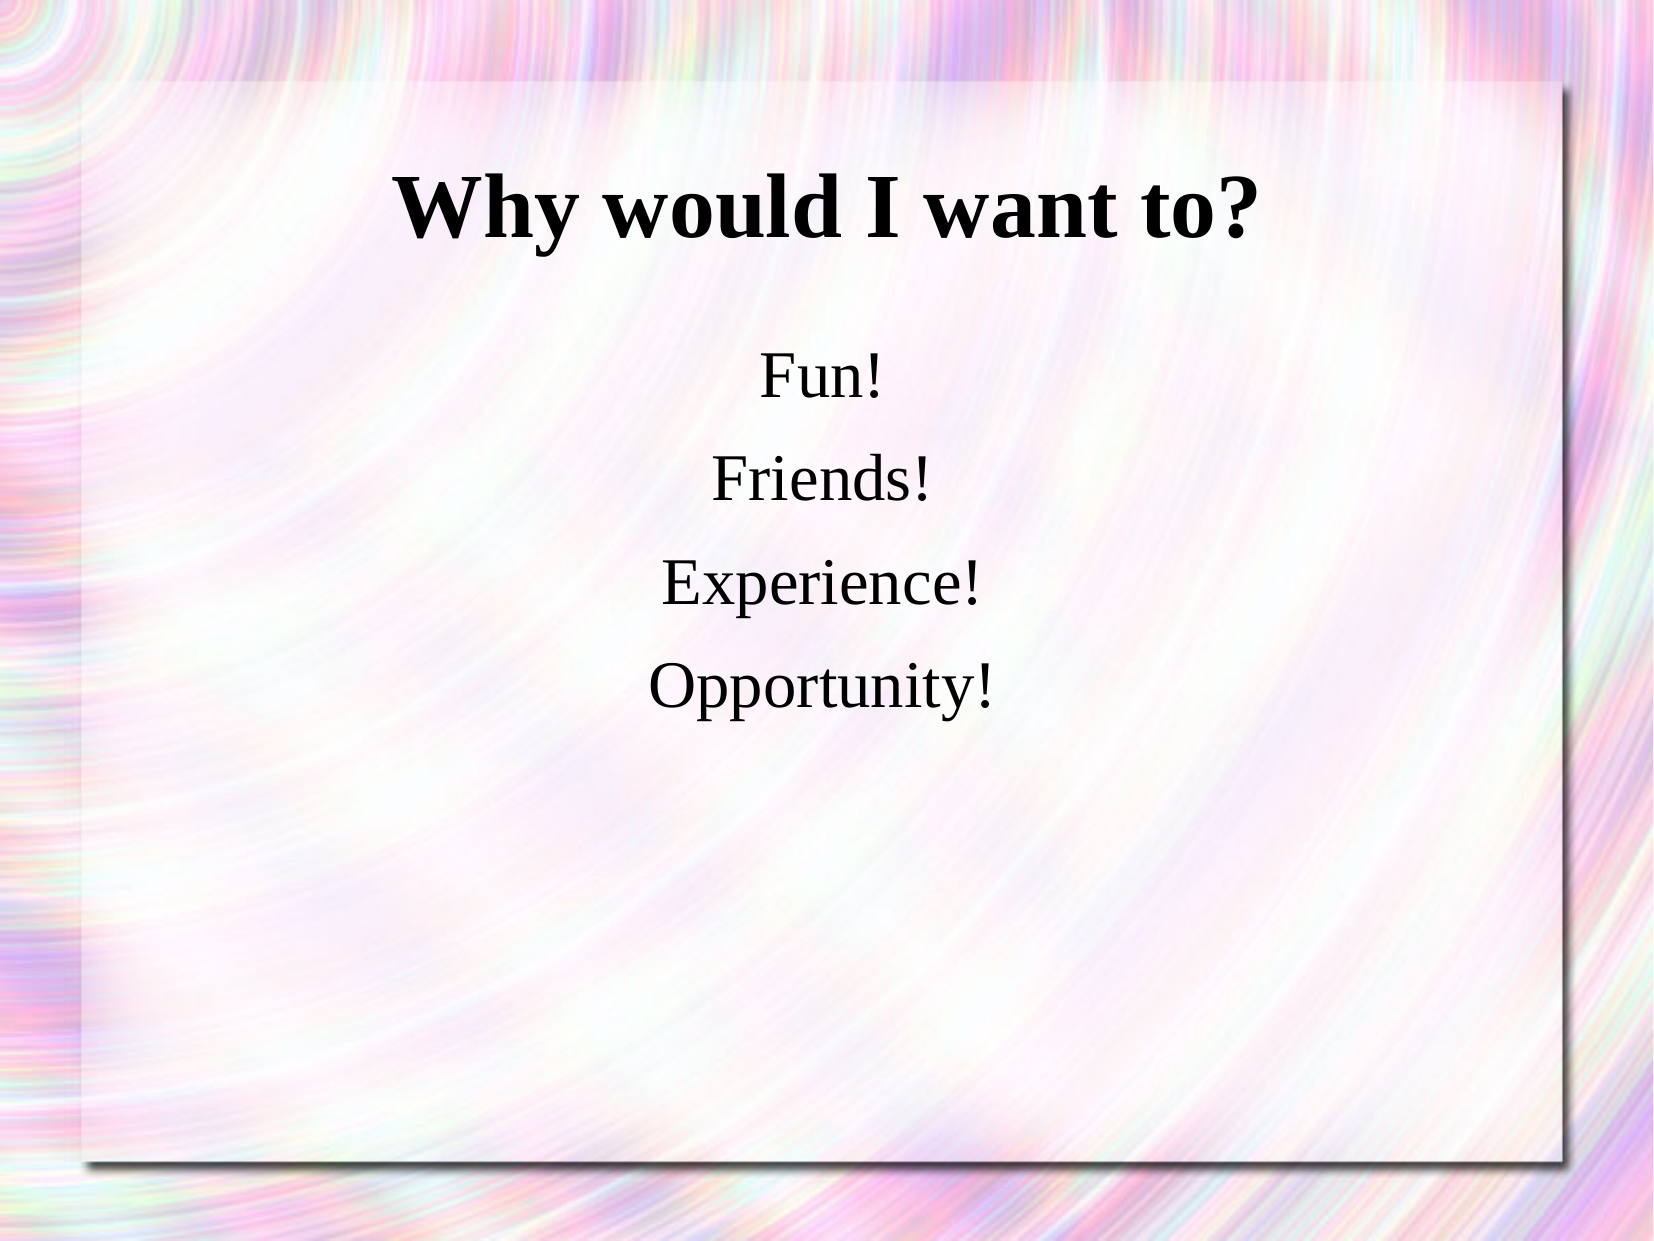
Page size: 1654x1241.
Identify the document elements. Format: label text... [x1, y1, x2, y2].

picture [0, 0, 1654, 1241]
list Fun! Friends! Experience! Opportunity! [112, 337, 1534, 750]
title Why would I want to? [121, 102, 1534, 311]
